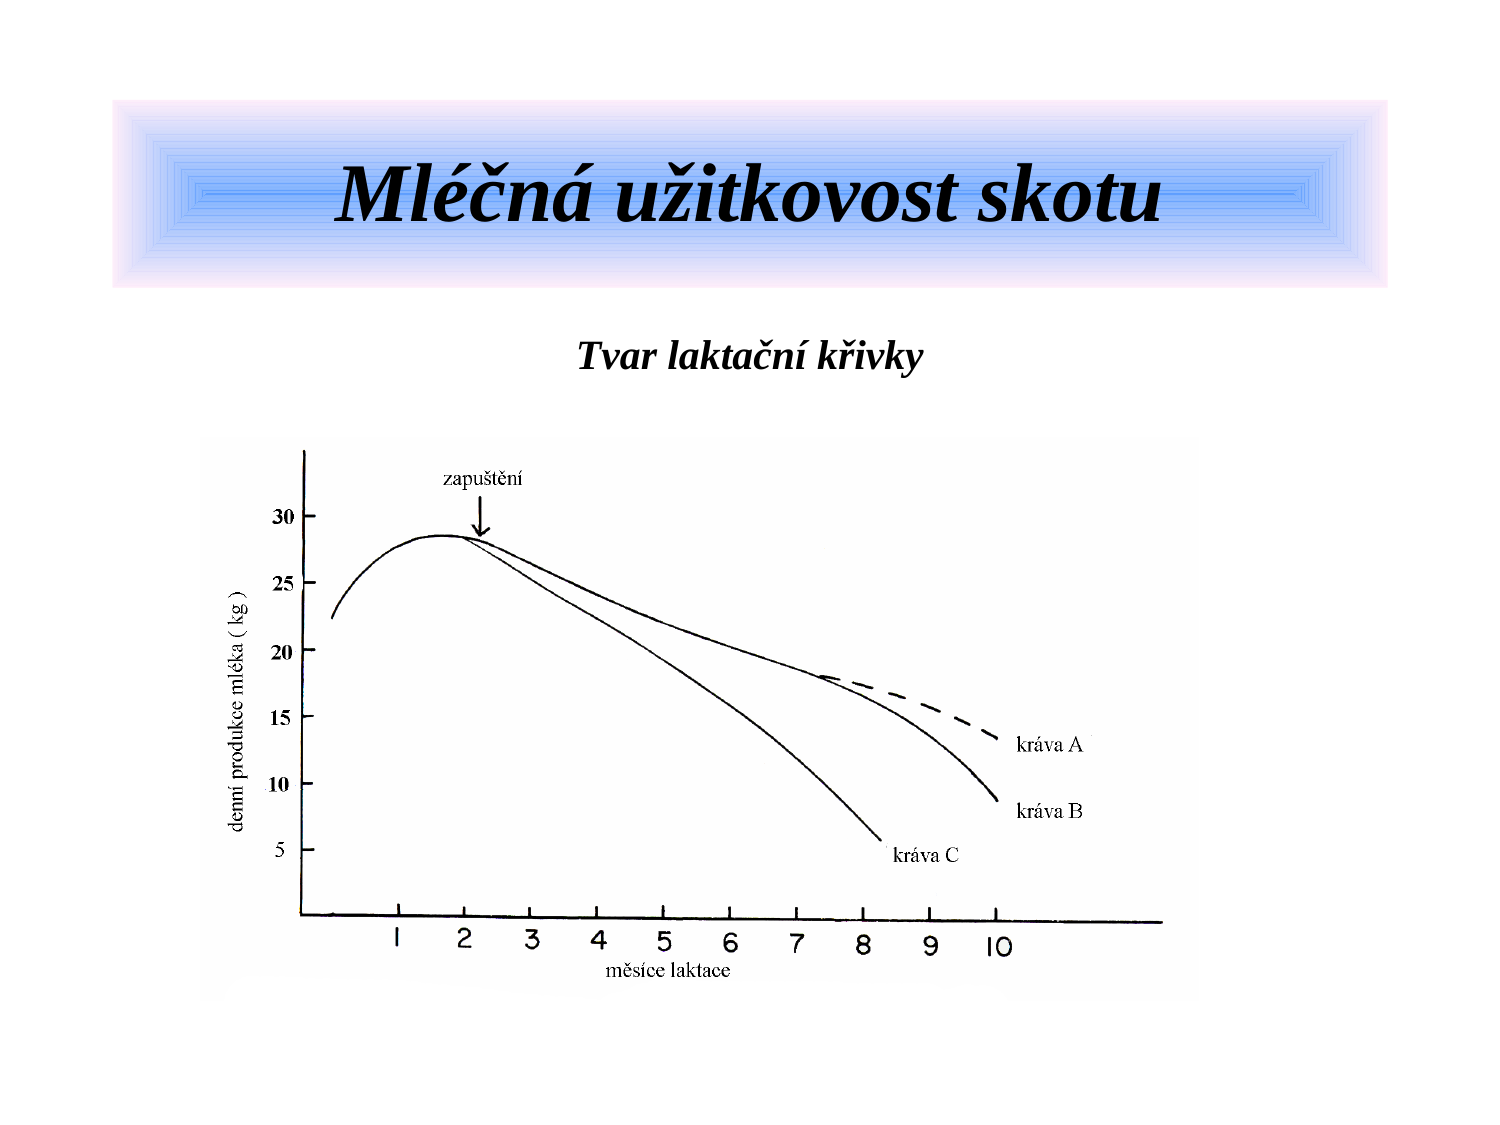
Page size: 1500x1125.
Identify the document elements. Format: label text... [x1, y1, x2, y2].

list Tvar laktační křivky [112, 324, 1388, 1001]
picture [200, 437, 1199, 1001]
title Mléčná užitkovost skotu [112, 99, 1388, 288]
